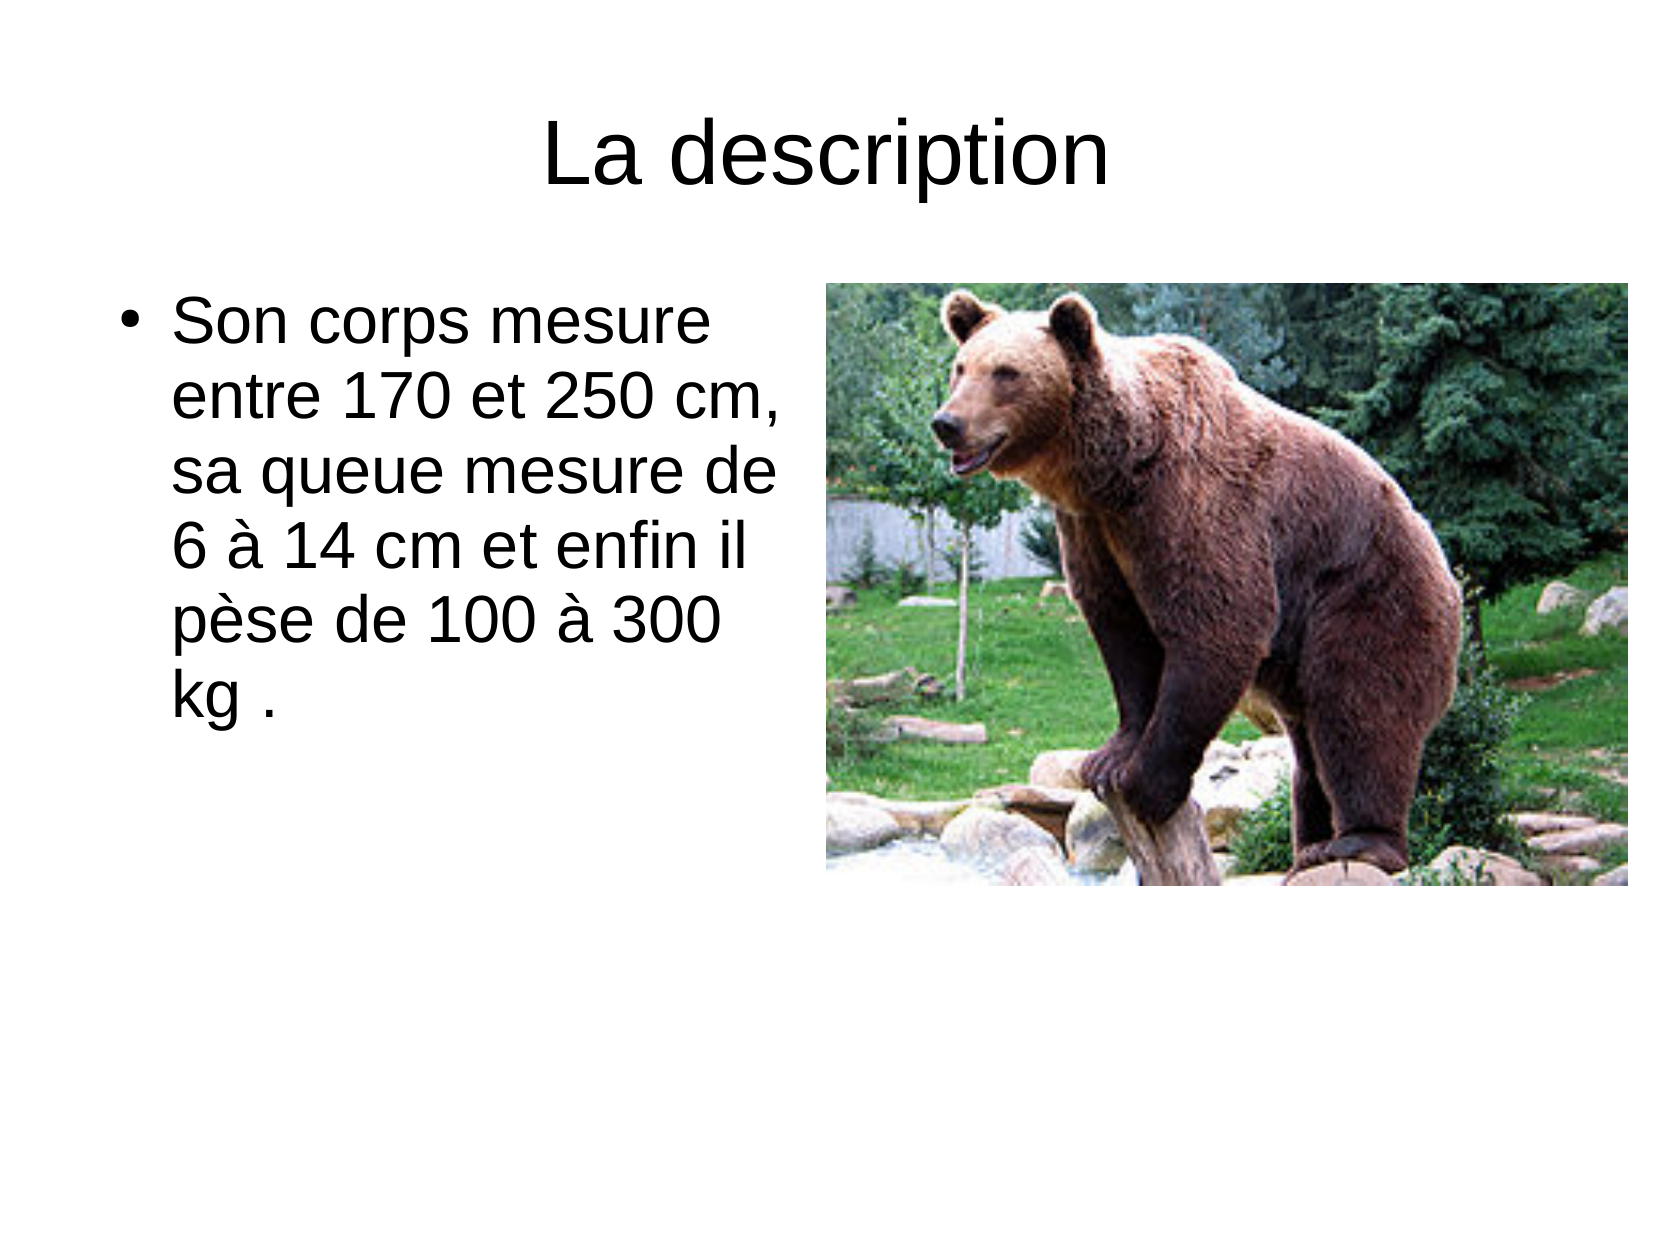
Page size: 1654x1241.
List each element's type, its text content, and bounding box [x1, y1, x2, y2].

title La description [82, 49, 1571, 257]
picture [826, 283, 1628, 886]
list Son corps mesure entre 170 et 250 cm, sa queue mesure de 6 à 14 cm et enfin il pèse de 100 à 300 kg . [100, 283, 827, 1003]
